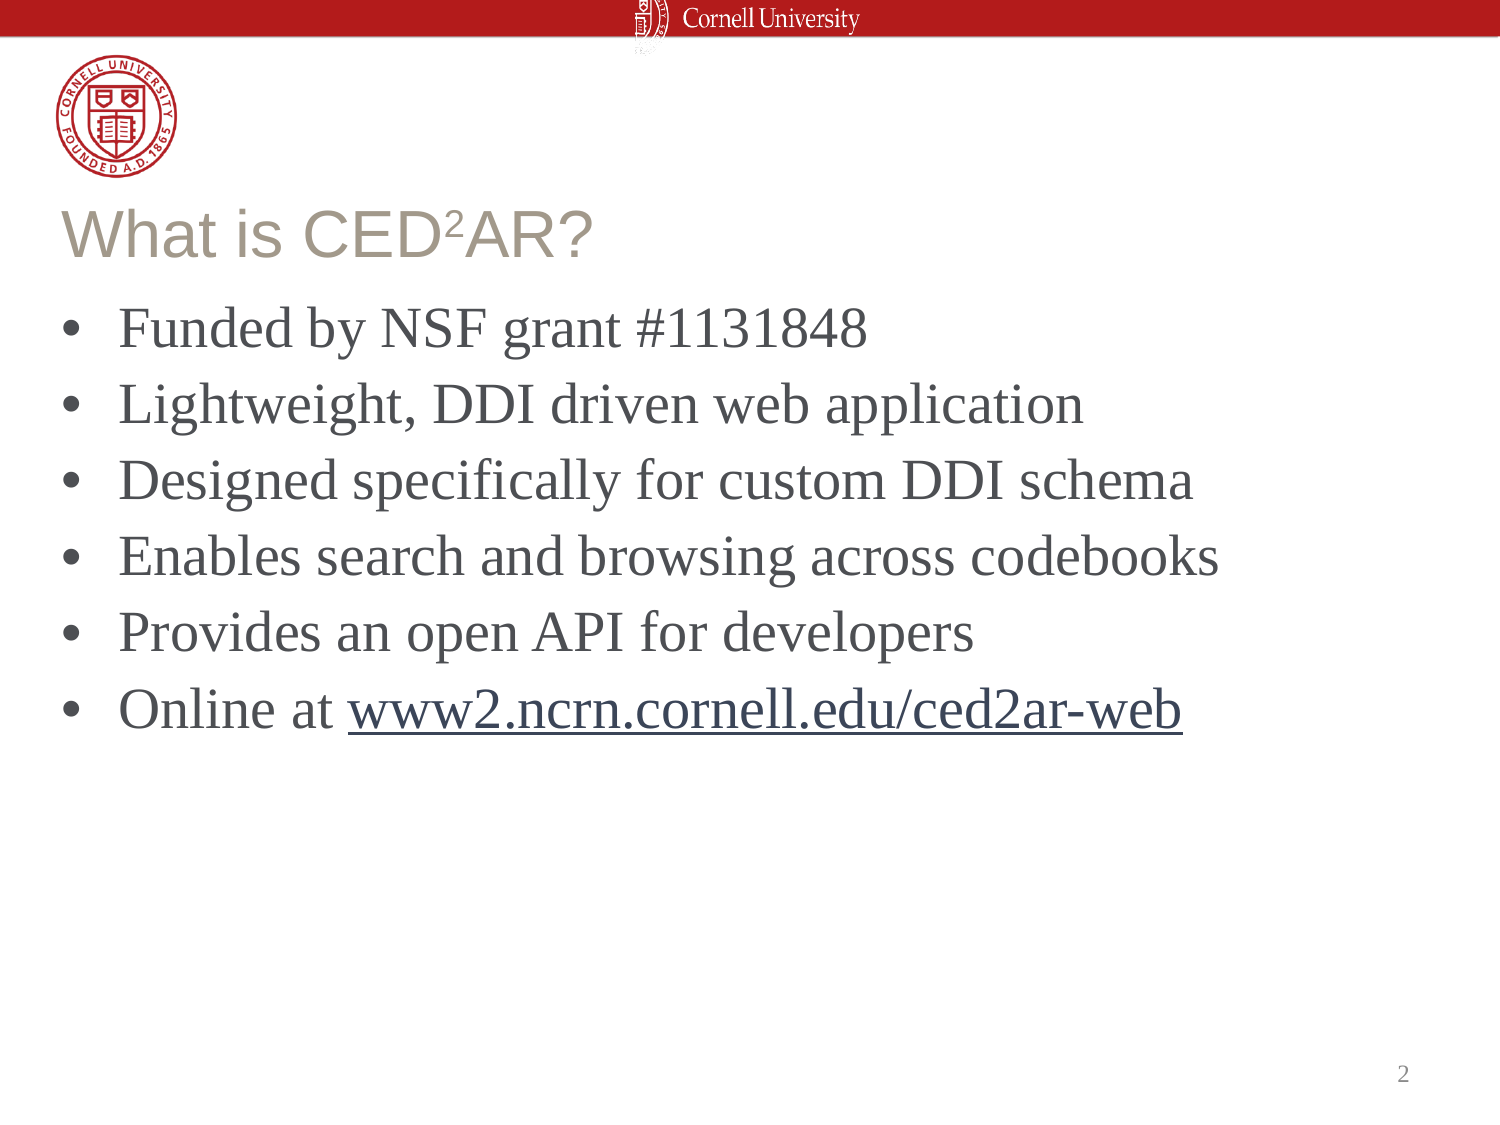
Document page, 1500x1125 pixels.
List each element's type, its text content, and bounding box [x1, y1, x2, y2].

slide_number <number> [1074, 1042, 1425, 1103]
list Funded by NSF grant #1131848 Lightweight, DDI driven web application Designed specifically for custom DDI schema Enables search and browsing across codebooks Provides an open API for developers Online at www2.ncrn.cornell.edu/ced2ar-web [46, 288, 1471, 944]
picture [50, 50, 195, 174]
picture [635, 0, 860, 60]
title What is CED2AR? [46, 174, 1471, 288]
